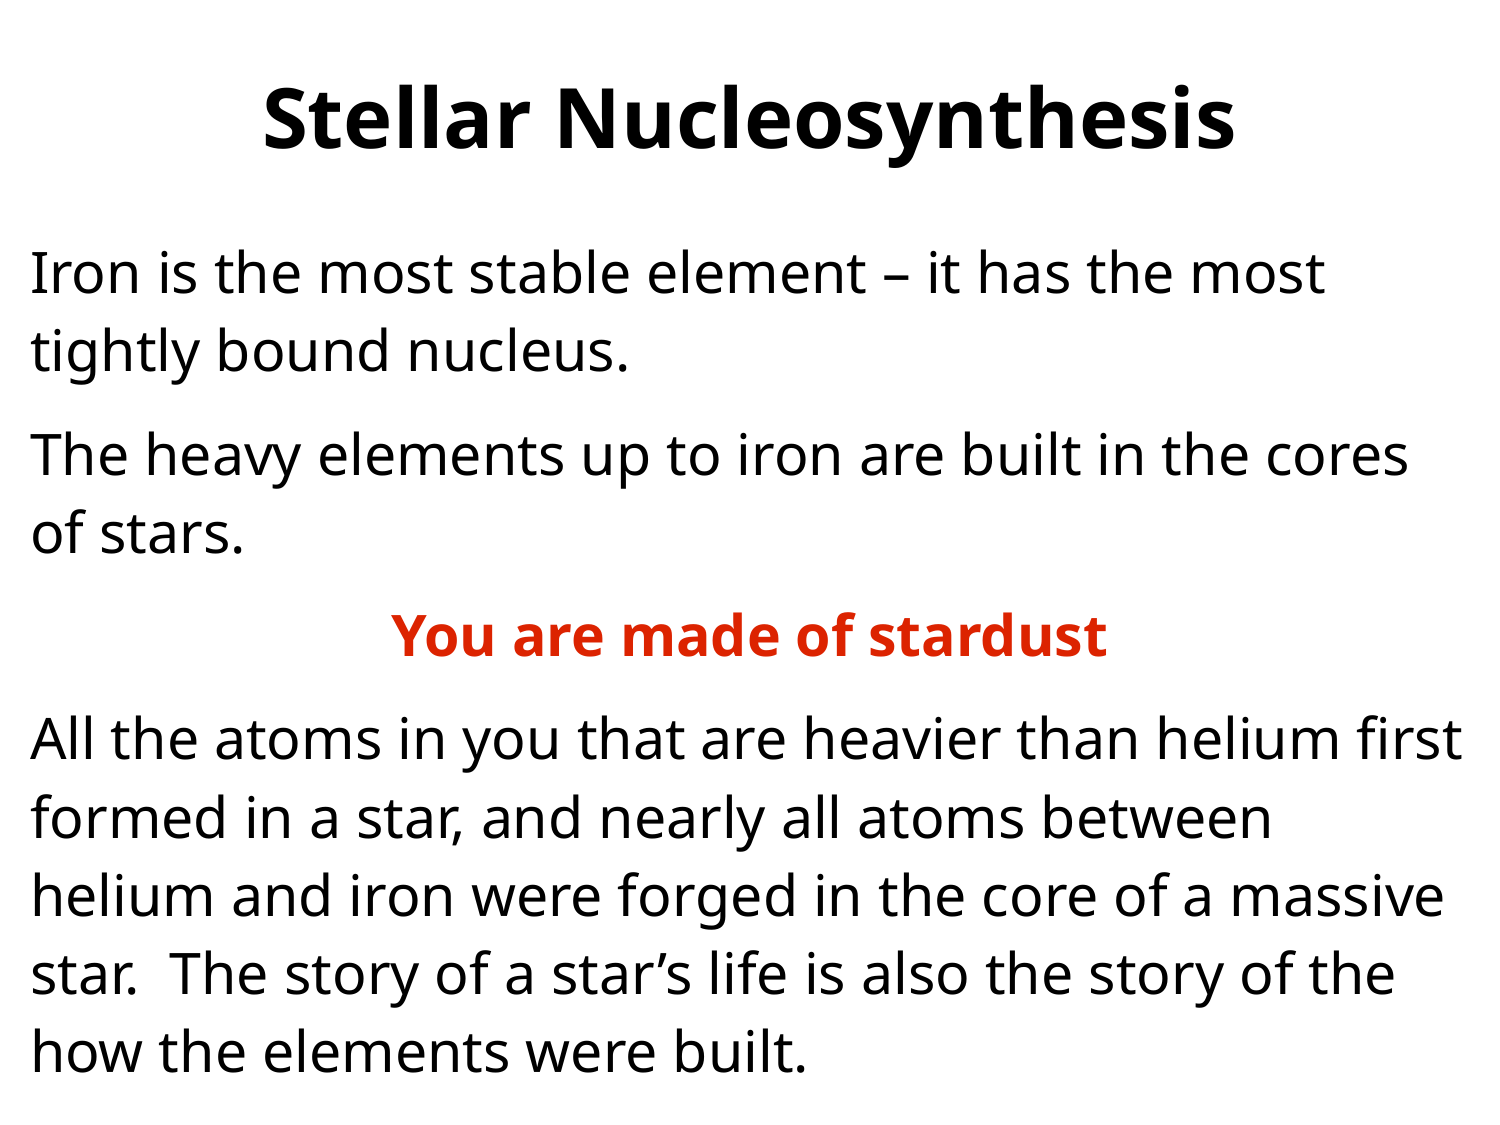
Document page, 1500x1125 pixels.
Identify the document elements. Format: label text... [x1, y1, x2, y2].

title Stellar Nucleosynthesis [30, 22, 1471, 211]
list Iron is the most stable element – it has the most tightly bound nucleus. The heavy elements up to iron are built in the cores of stars. You are made of stardust All the atoms in you that are heavier than helium first formed in a star, and nearly all atoms between helium and iron were forged in the core of a massive star. The story of a star’s life is also the story of the how the elements were built. [30, 232, 1471, 1096]
